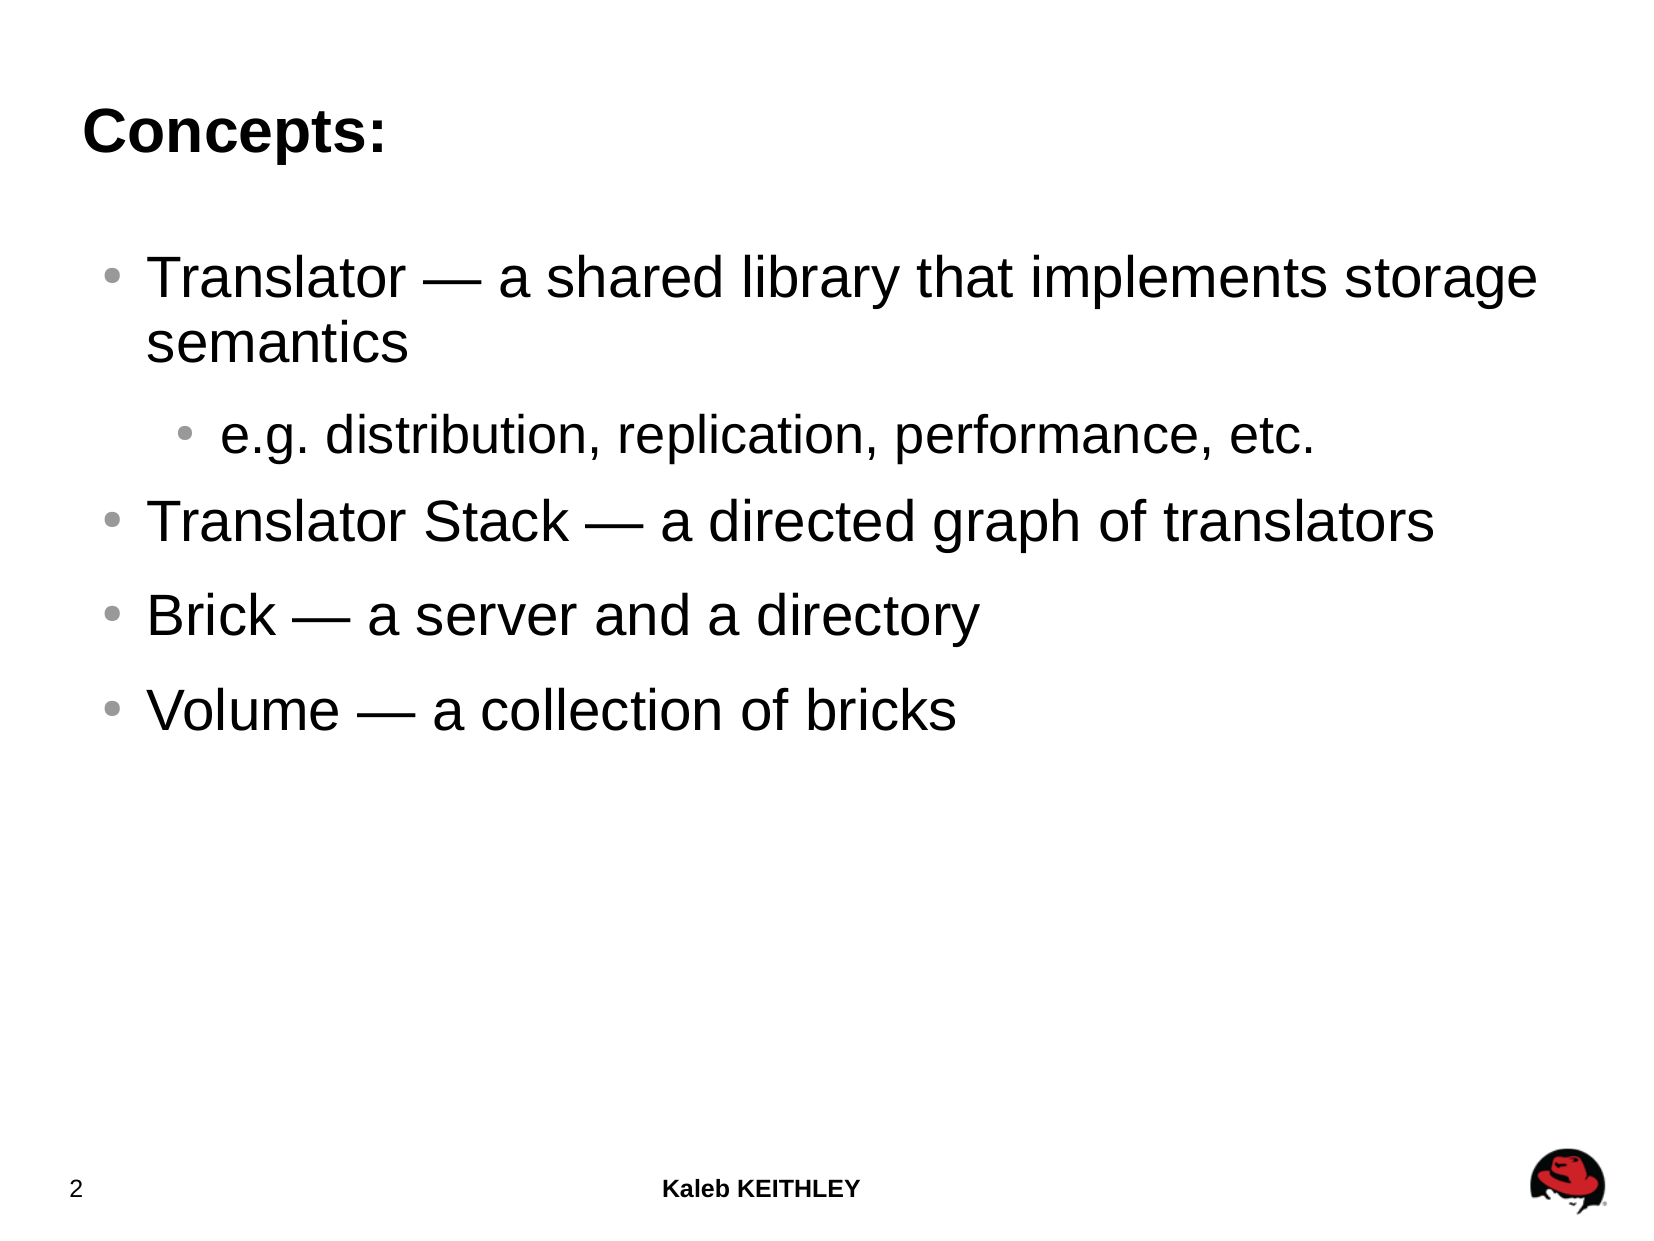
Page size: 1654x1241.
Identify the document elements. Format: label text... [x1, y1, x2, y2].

picture [1529, 1146, 1613, 1224]
list Translator — a shared library that implements storage semantics e.g. distribution, replication, performance, etc. Translator Stack — a directed graph of translators Brick — a server and a directory Volume — a collection of bricks [86, 244, 1576, 1039]
title Concepts: [82, 37, 1571, 226]
